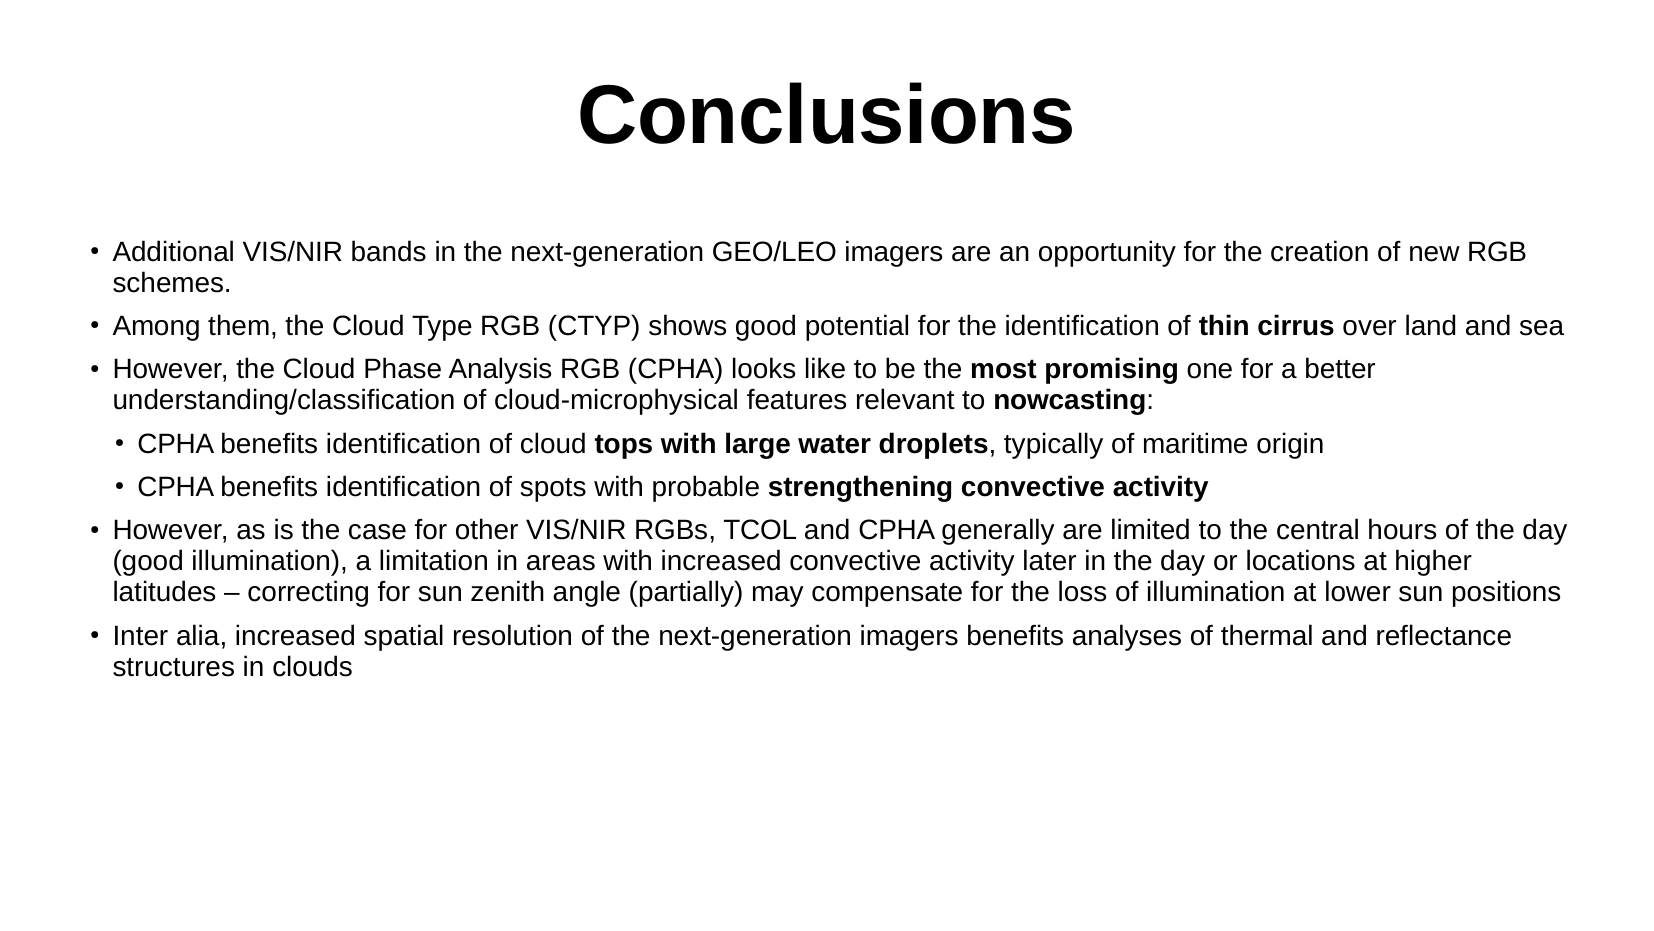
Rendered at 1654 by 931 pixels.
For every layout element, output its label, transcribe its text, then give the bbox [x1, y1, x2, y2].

title Conclusions [82, 37, 1571, 192]
list Additional VIS/NIR bands in the next-generation GEO/LEO imagers are an opportunity for the creation of new RGB schemes. Among them, the Cloud Type RGB (CTYP) shows good potential for the identification of thin cirrus over land and sea However, the Cloud Phase Analysis RGB (CPHA) looks like to be the most promising one for a better understanding/classification of cloud-microphysical features relevant to nowcasting: CPHA benefits identification of cloud tops with large water droplets, typically of maritime origin CPHA benefits identification of spots with probable strengthening convective activity However, as is the case for other VIS/NIR RGBs, TCOL and CPHA generally are limited to the central hours of the day (good illumination), a limitation in areas with increased convective activity later in the day or locations at higher latitudes – correcting for sun zenith angle (partially) may compensate for the loss of illumination at lower sun positions Inter alia, increased spatial resolution of the next-generation imagers benefits analyses of thermal and reflectance structures in clouds [82, 192, 1571, 733]
